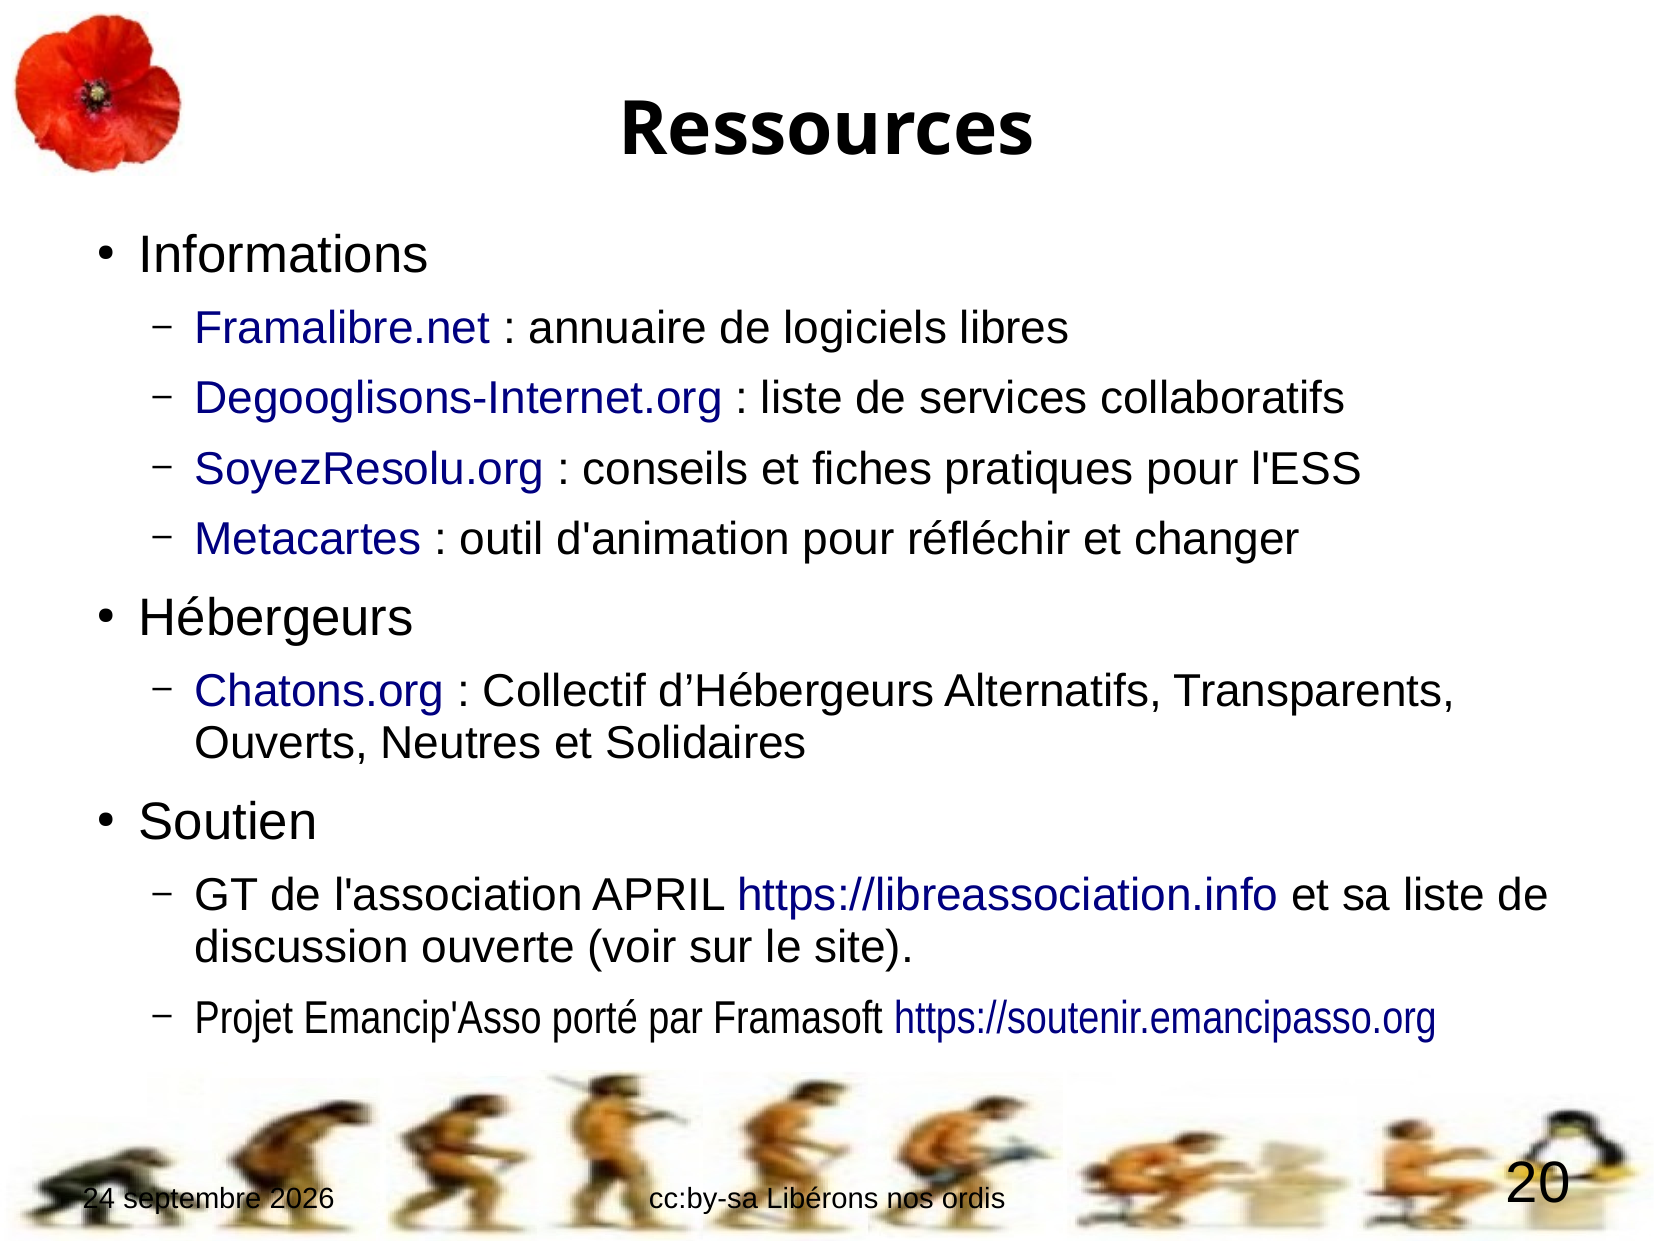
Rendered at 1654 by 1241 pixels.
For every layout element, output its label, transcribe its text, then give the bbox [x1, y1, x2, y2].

picture [11, 11, 185, 176]
picture [0, 1062, 1654, 1241]
title Ressources [82, 49, 1571, 201]
list Informations Framalibre.net : annuaire de logiciels libres Degooglisons-Internet.org : liste de services collaboratifs SoyezResolu.org : conseils et fiches pratiques pour l'ESS Metacartes : outil d'animation pour réfléchir et changer Hébergeurs Chatons.org : Collectif d’Hébergeurs Alternatifs, Transparents, Ouverts, Neutres et Solidaires Soutien GT de l'association APRIL https://libreassociation.info et sa liste de discussion ouverte (voir sur le site). Projet Emancip'Asso porté par Framasoft https://soutenir.emancipasso.org [82, 224, 1571, 1063]
